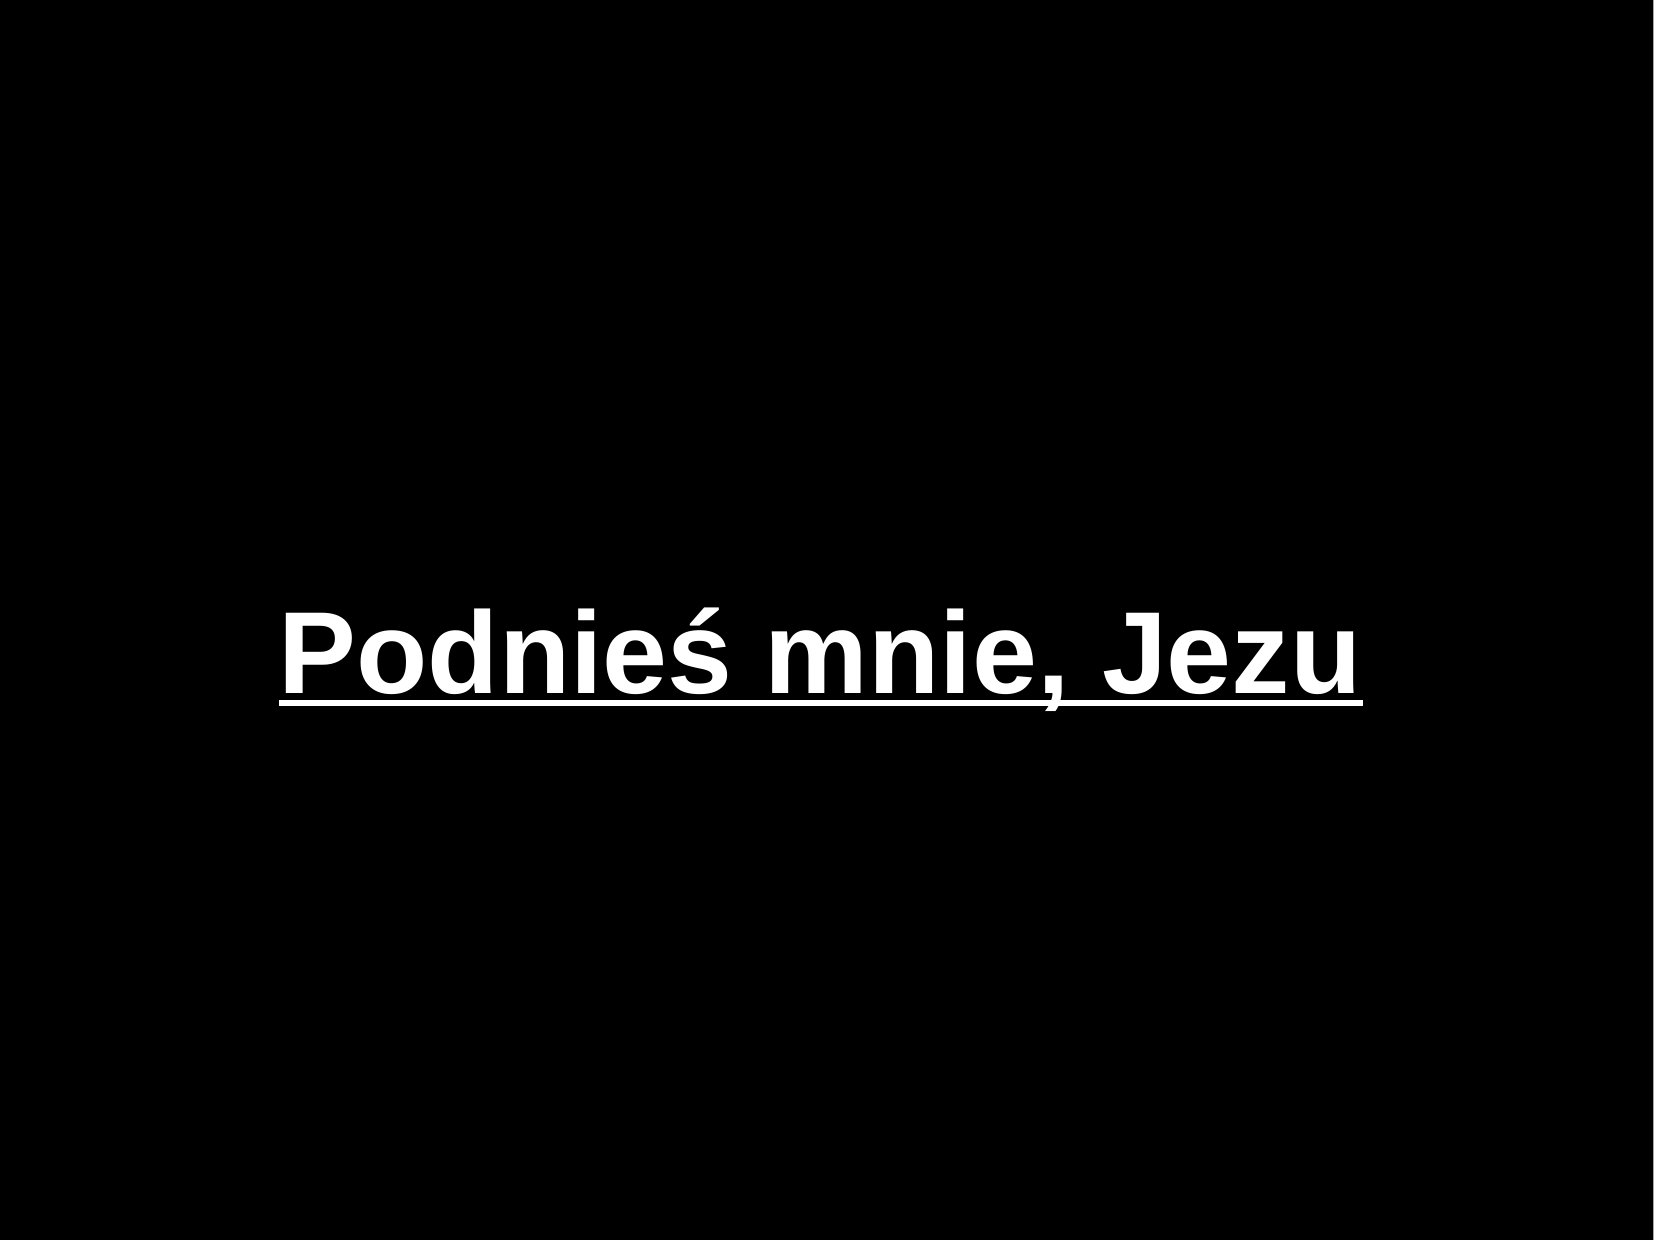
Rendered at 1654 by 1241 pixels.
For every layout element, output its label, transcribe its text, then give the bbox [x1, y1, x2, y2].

subtitle Podnieś mnie, Jezu [0, 0, 1642, 1241]
